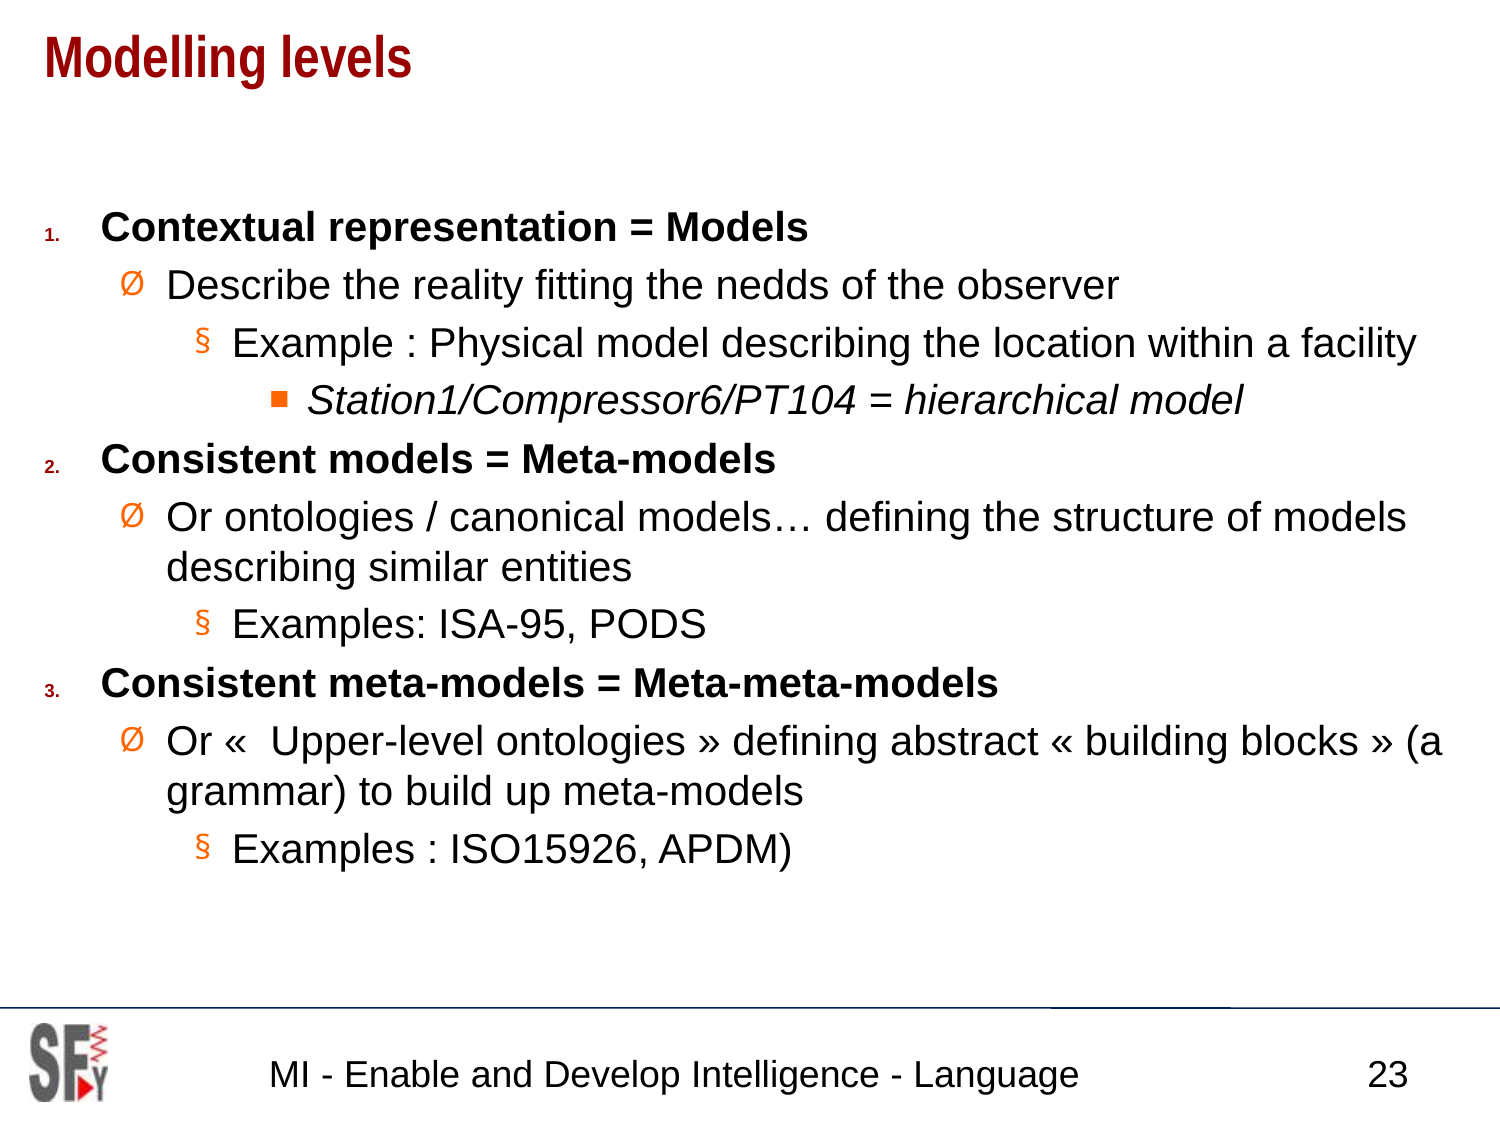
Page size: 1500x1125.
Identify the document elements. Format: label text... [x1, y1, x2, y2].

footer MI - Enable and Develop Intelligence - Language [253, 1034, 1336, 1103]
list Contextual representation = Models Describe the reality fitting the nedds of the observer Example : Physical model describing the location within a facility Station1/Compressor6/PT104 = hierarchical model Consistent models = Meta-models Or ontologies / canonical models… defining the structure of models describing similar entities Examples: ISA-95, PODS Consistent meta-models = Meta-meta-models Or « Upper-level ontologies » defining abstract « building blocks » (a grammar) to build up meta-models Examples : ISO15926, APDM) [29, 184, 1471, 988]
picture [29, 1023, 108, 1102]
slide_number <numéro> [1352, 1034, 1490, 1103]
title Modelling levels [29, 12, 1471, 138]
